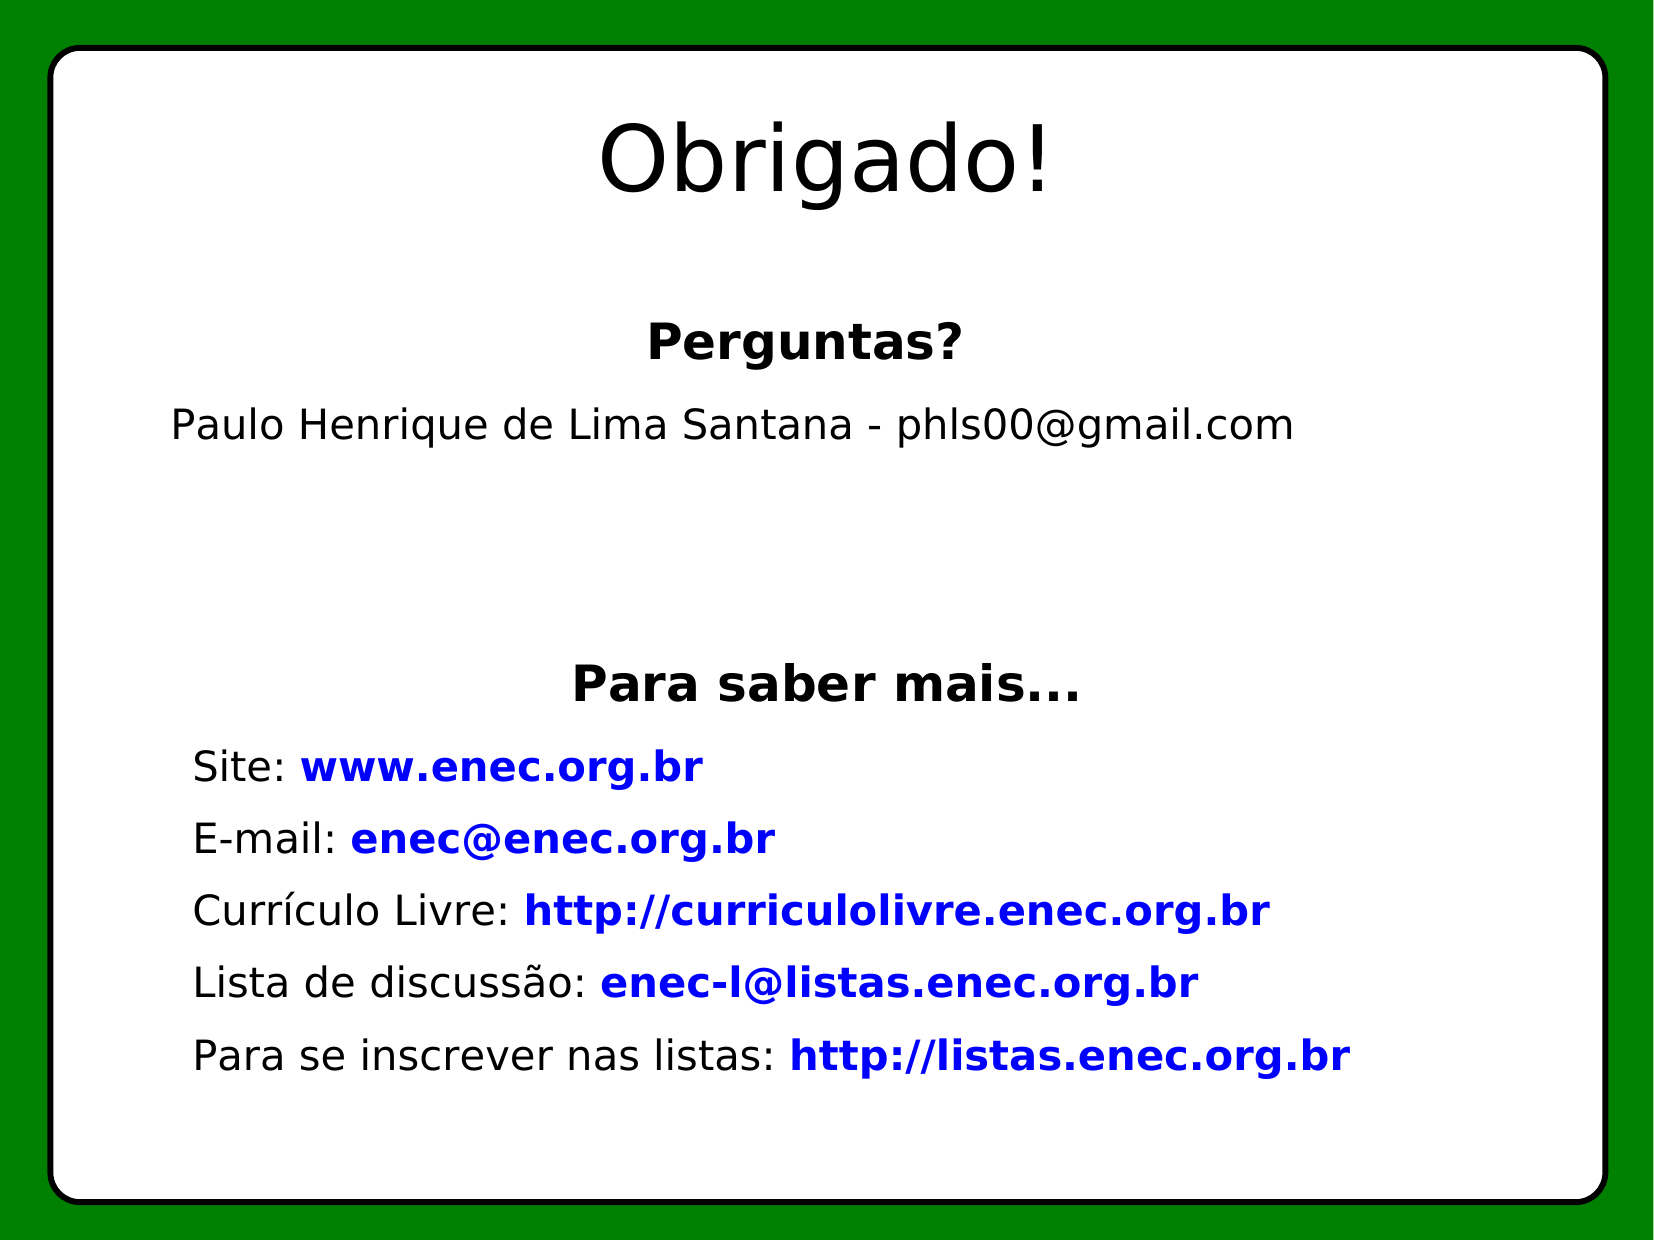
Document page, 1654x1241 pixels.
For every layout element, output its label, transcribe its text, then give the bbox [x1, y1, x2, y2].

title Obrigado! [121, 55, 1534, 263]
list Perguntas? Paulo Henrique de Lima Santana - phls00@gmail.com [99, 313, 1512, 560]
list Para saber mais... Site: www.enec.org.br E-mail: enec@enec.org.br Currículo Livre: http://curriculolivre.enec.org.br Lista de discussão: enec-l@listas.enec.org.br Para se inscrever nas listas: http://listas.enec.org.br [121, 654, 1534, 1190]
